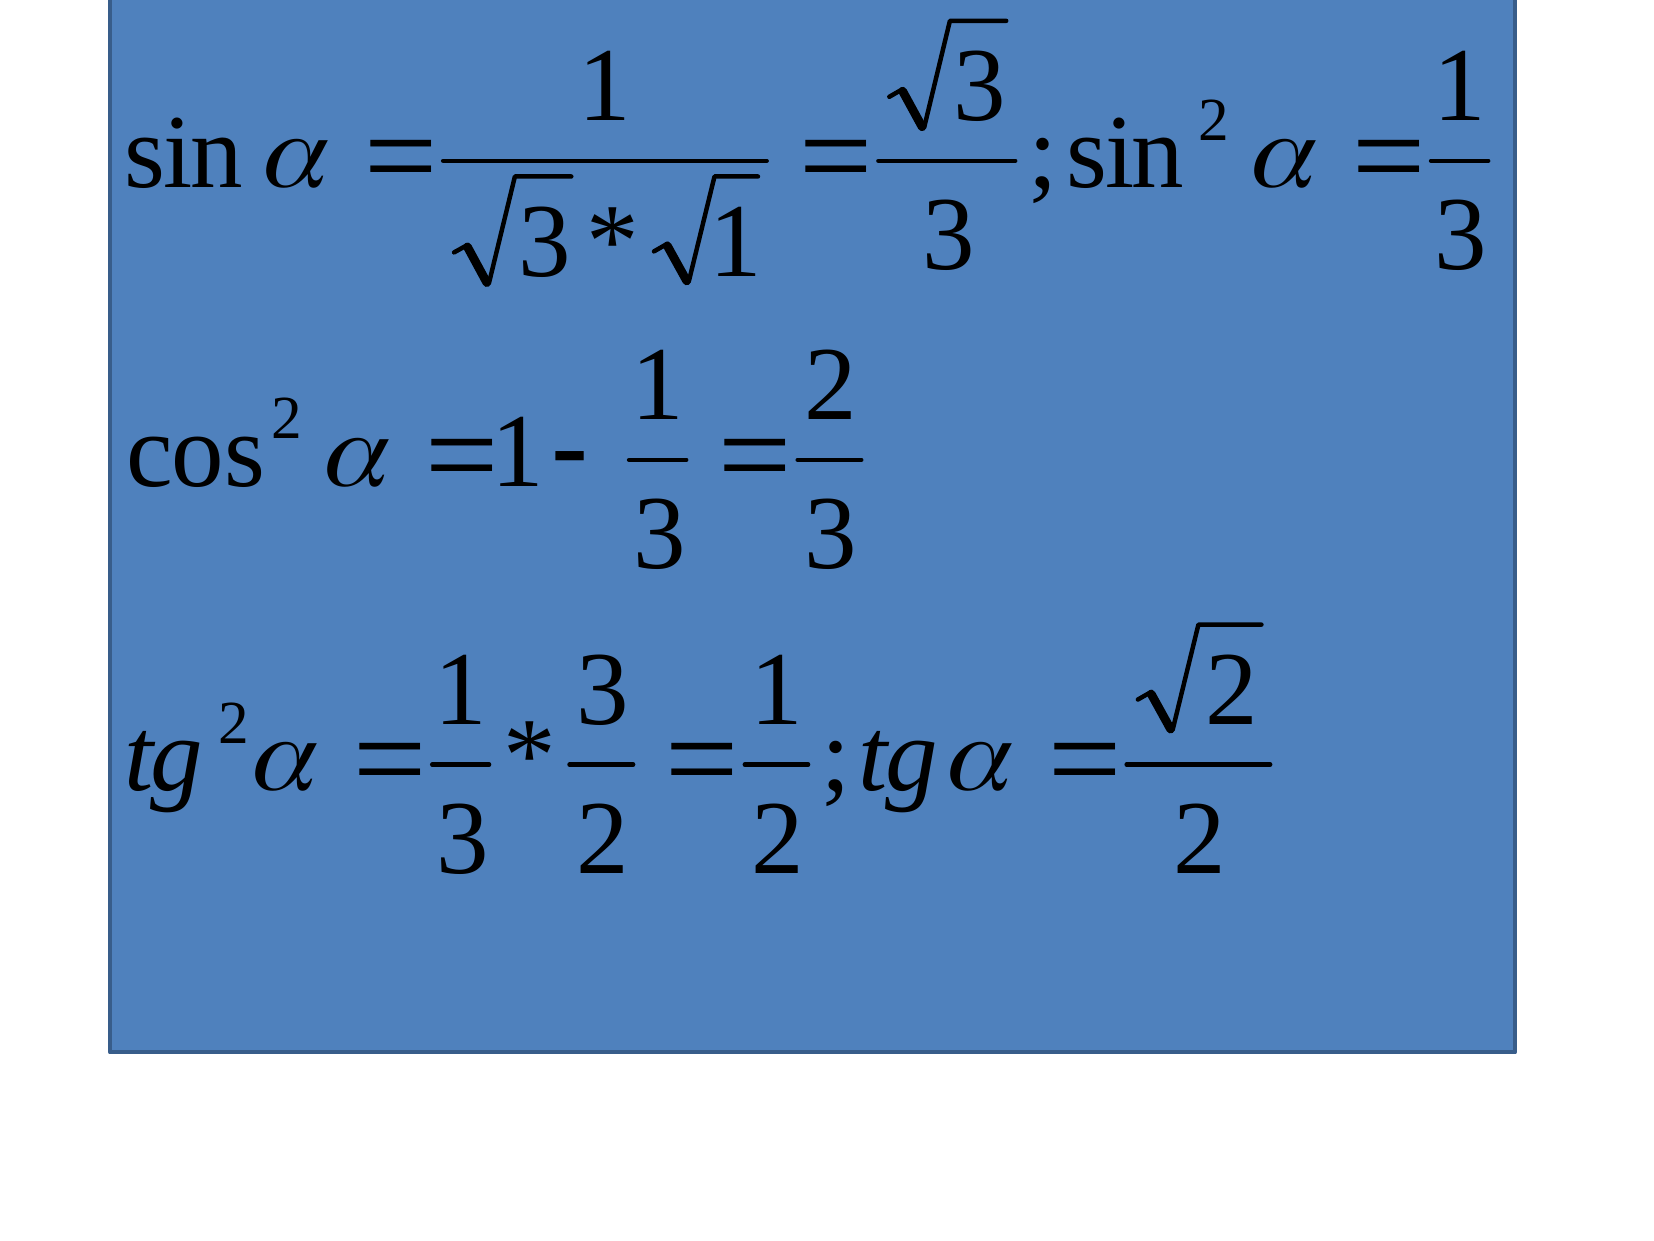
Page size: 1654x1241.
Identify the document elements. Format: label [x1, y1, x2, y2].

chart [111, 0, 1513, 1051]
